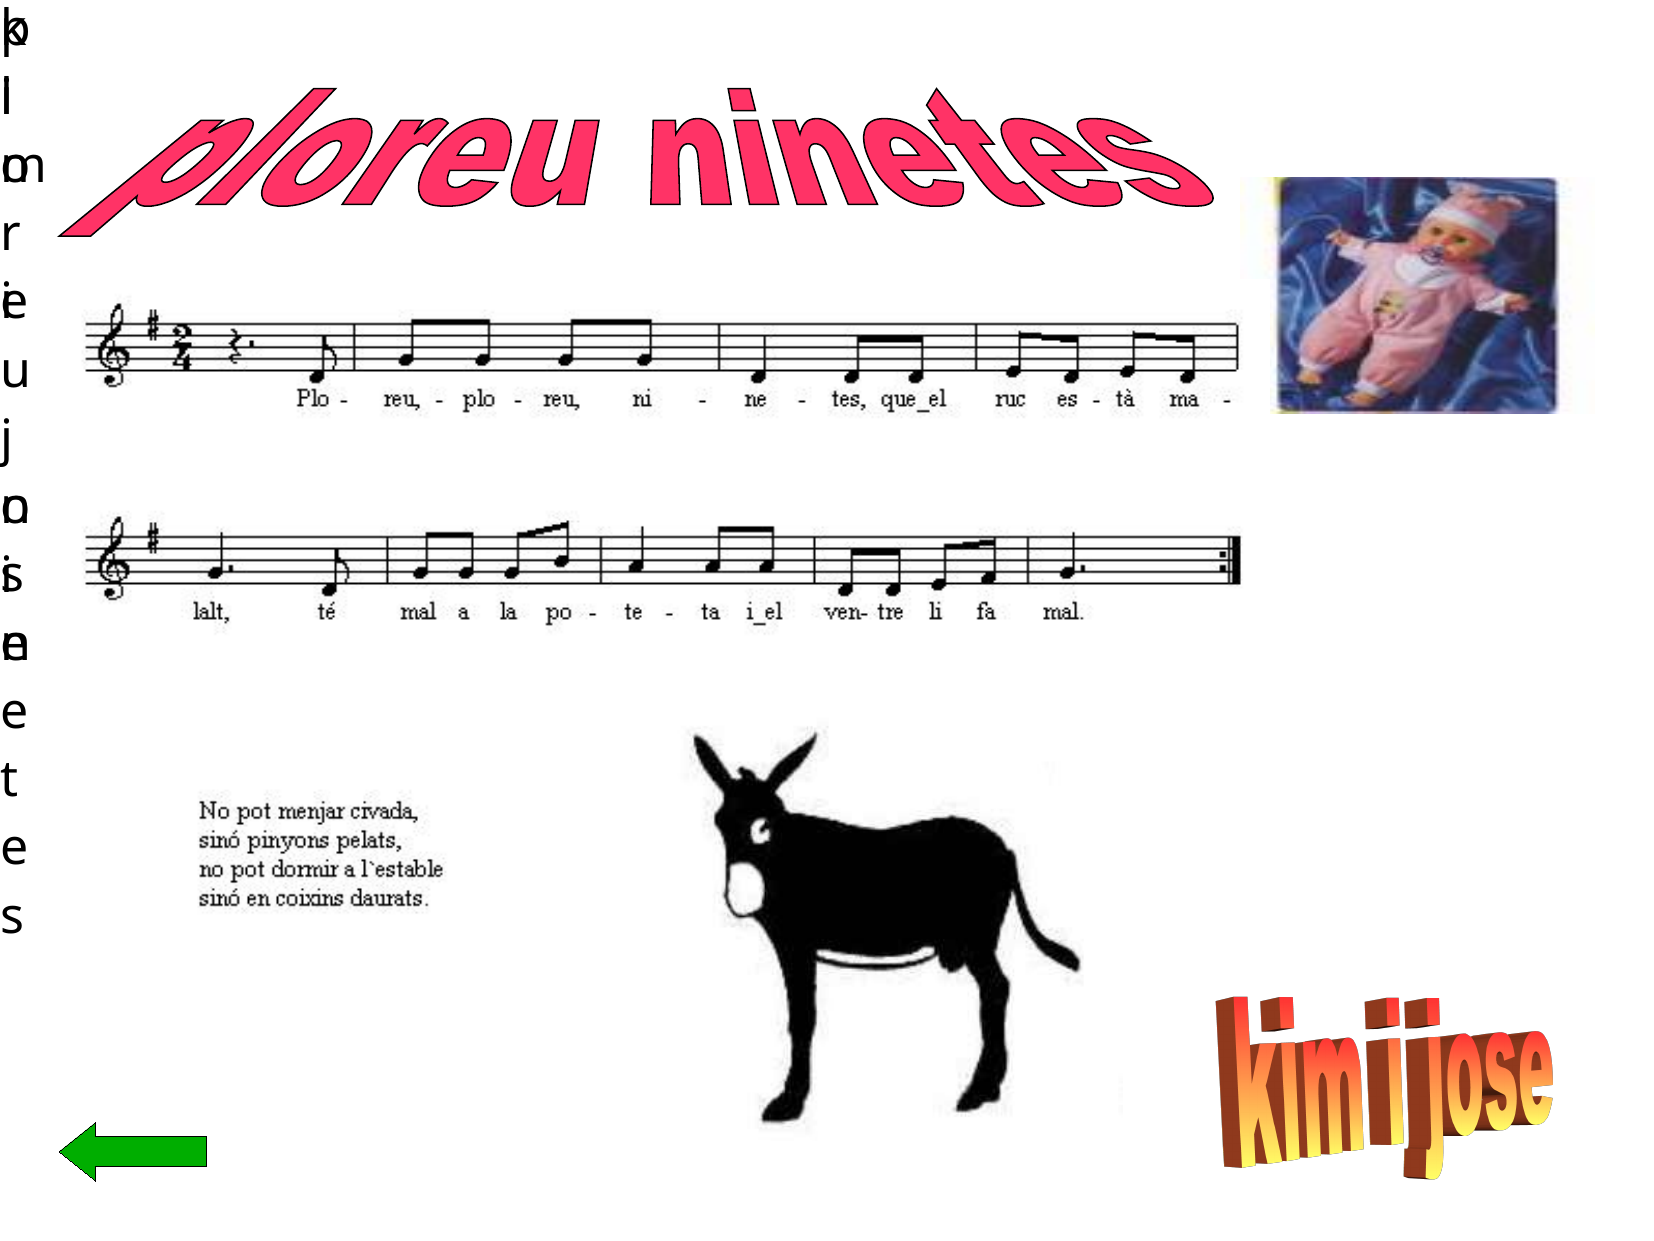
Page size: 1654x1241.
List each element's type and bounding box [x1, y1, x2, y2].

text_box [196, 88, 336, 205]
text_box [418, 118, 512, 207]
text_box [261, 118, 372, 207]
text_box [926, 88, 1044, 207]
text_box [863, 118, 964, 207]
picture [49, 177, 1595, 1197]
text_box [650, 118, 732, 205]
text_box [342, 118, 449, 205]
text_box [59, 1122, 207, 1182]
text_box [59, 118, 254, 237]
text_box [728, 88, 756, 111]
text_box [511, 120, 599, 207]
text_box [773, 118, 878, 205]
text_box [734, 120, 779, 205]
text_box [1001, 118, 1122, 207]
text_box [1077, 118, 1213, 207]
